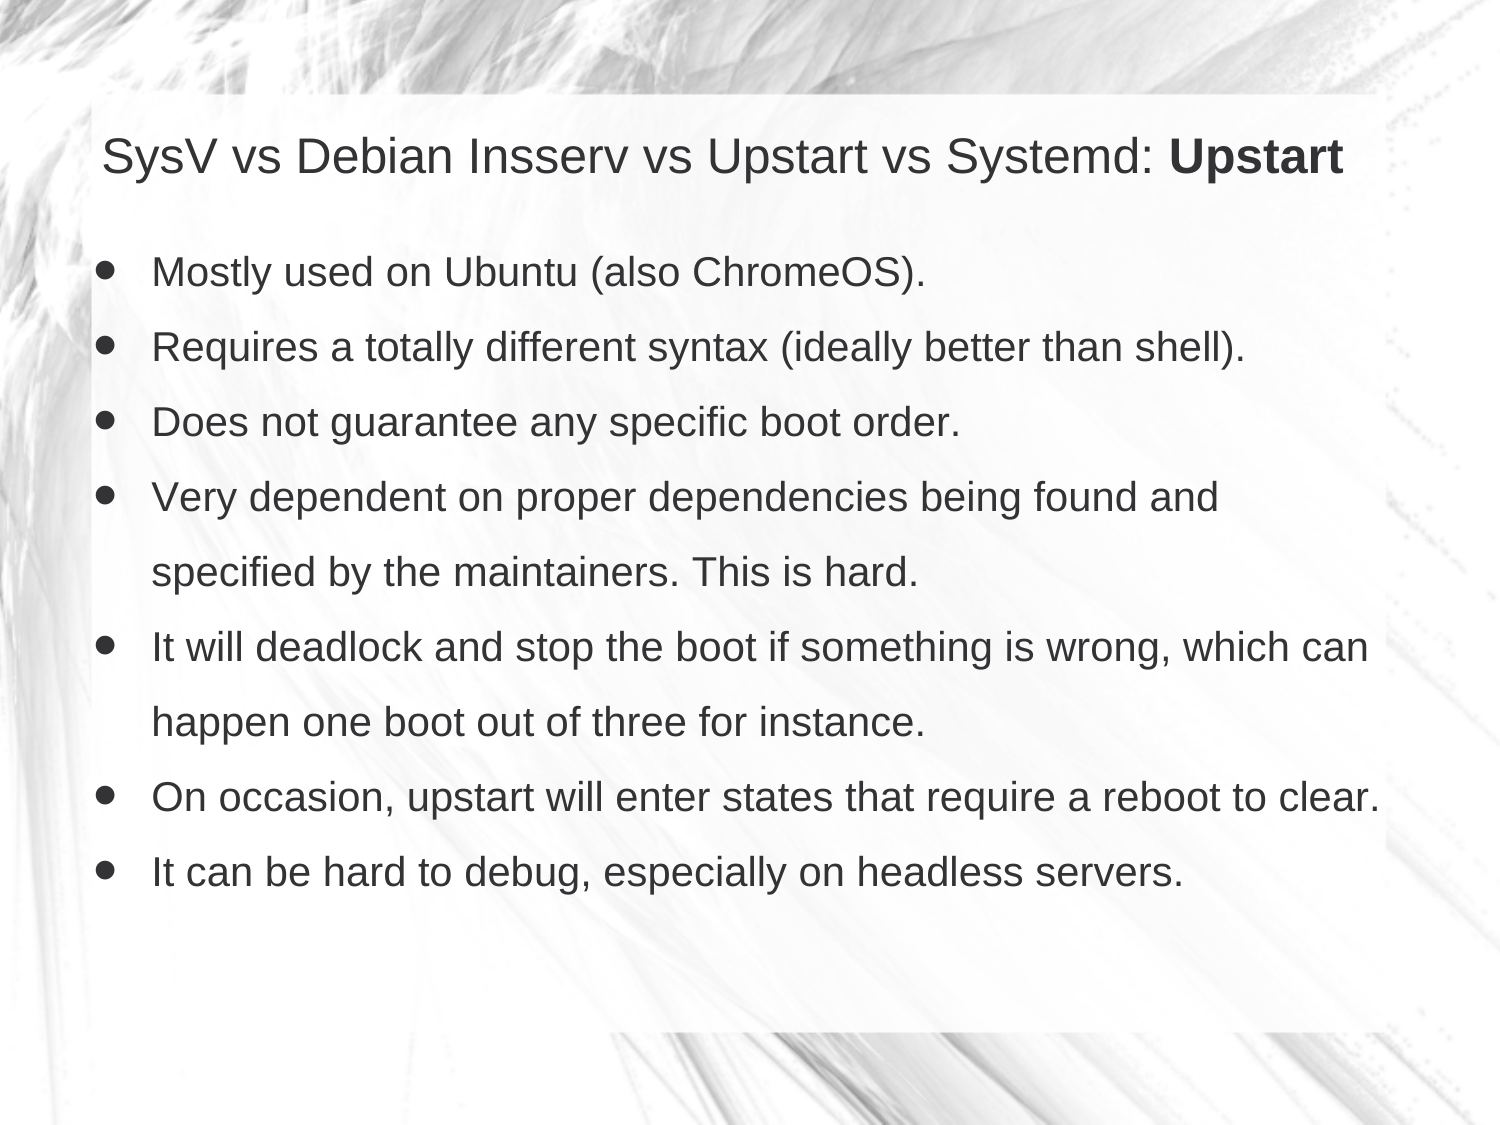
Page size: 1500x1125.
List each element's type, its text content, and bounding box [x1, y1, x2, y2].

picture [0, 0, 1500, 1125]
list Mostly used on Ubuntu (also ChromeOS). Requires a totally different syntax (ideally better than shell). Does not guarantee any specific boot order. Very dependent on proper dependencies being found and specified by the maintainers. This is hard. It will deadlock and stop the boot if something is wrong, which can happen one boot out of three for instance. On occasion, upstart will enter states that require a reboot to clear. It can be hard to debug, especially on headless servers. [61, 204, 1412, 1033]
title SysV vs Debian Insserv vs Upstart vs Systemd: Upstart [61, 108, 1412, 204]
